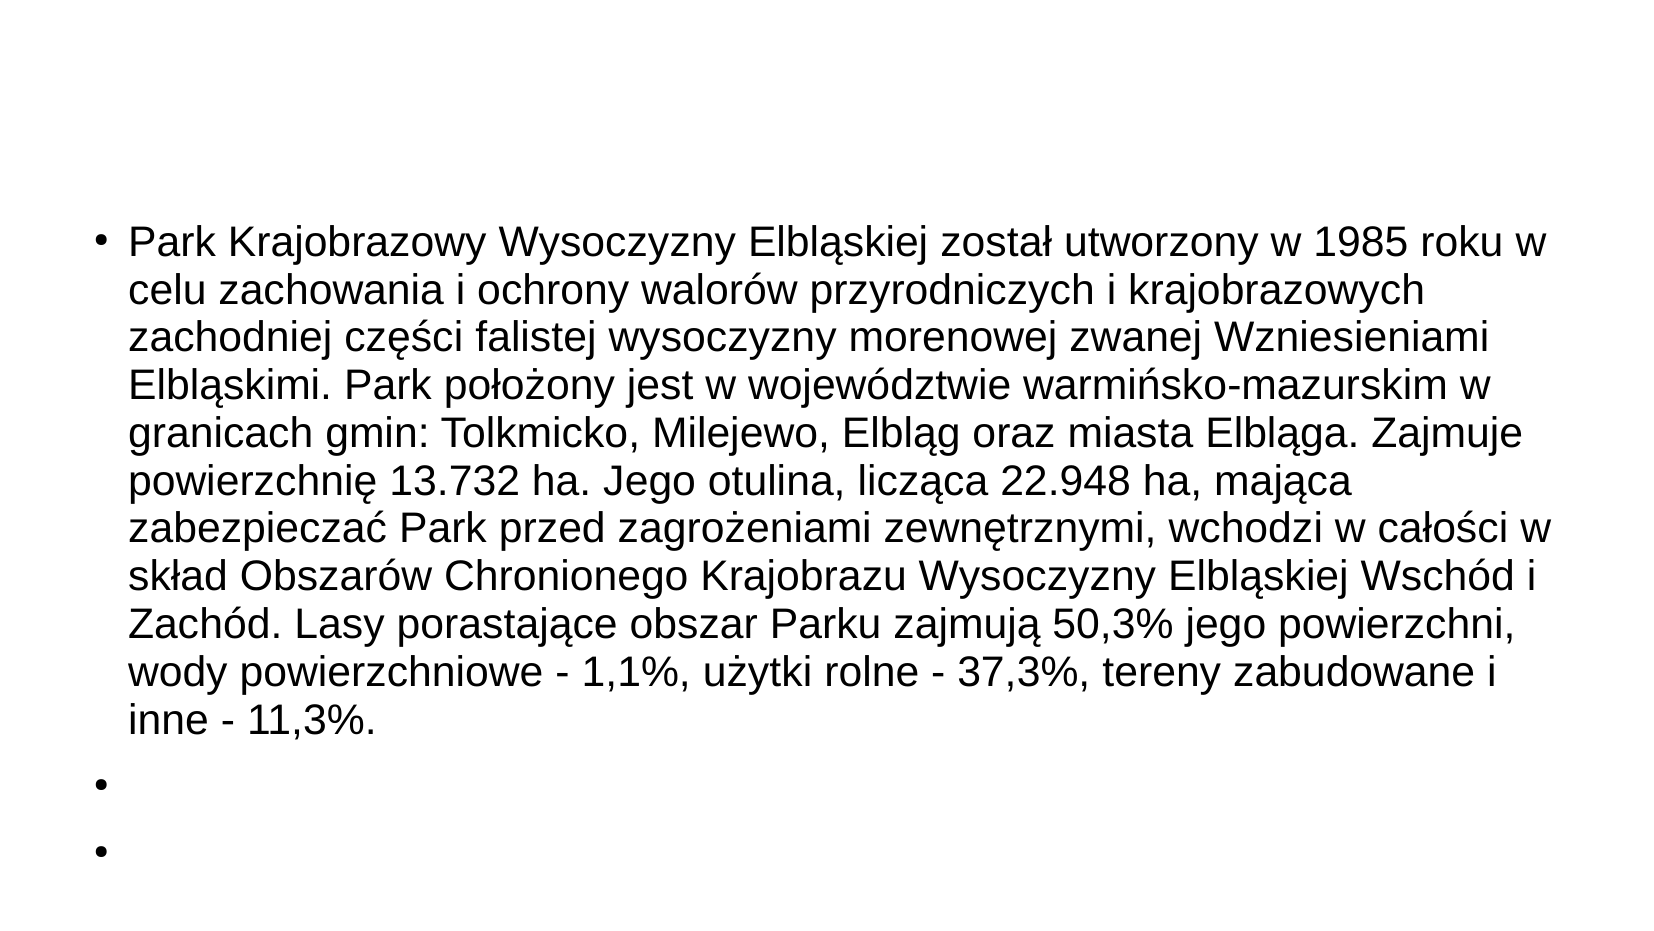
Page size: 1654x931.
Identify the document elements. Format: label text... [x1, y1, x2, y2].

list Park Krajobrazowy Wysoczyzny Elbląskiej został utworzony w 1985 roku w celu zachowania i ochrony walorów przyrodniczych i krajobrazowych zachodniej części falistej wysoczyzny morenowej zwanej Wzniesieniami Elbląskimi. Park położony jest w województwie warmińsko-mazurskim w granicach gmin: Tolkmicko, Milejewo, Elbląg oraz miasta Elbląga. Zajmuje powierzchnię 13.732 ha. Jego otulina, licząca 22.948 ha, mająca zabezpieczać Park przed zagrożeniami zewnętrznymi, wchodzi w całości w skład Obszarów Chronionego Krajobrazu Wysoczyzny Elbląskiej Wschód i Zachód. Lasy porastające obszar Parku zajmują 50,3% jego powierzchni, wody powierzchniowe - 1,1%, użytki rolne - 37,3%, tereny zabudowane i inne - 11,3%. [82, 217, 1571, 758]
